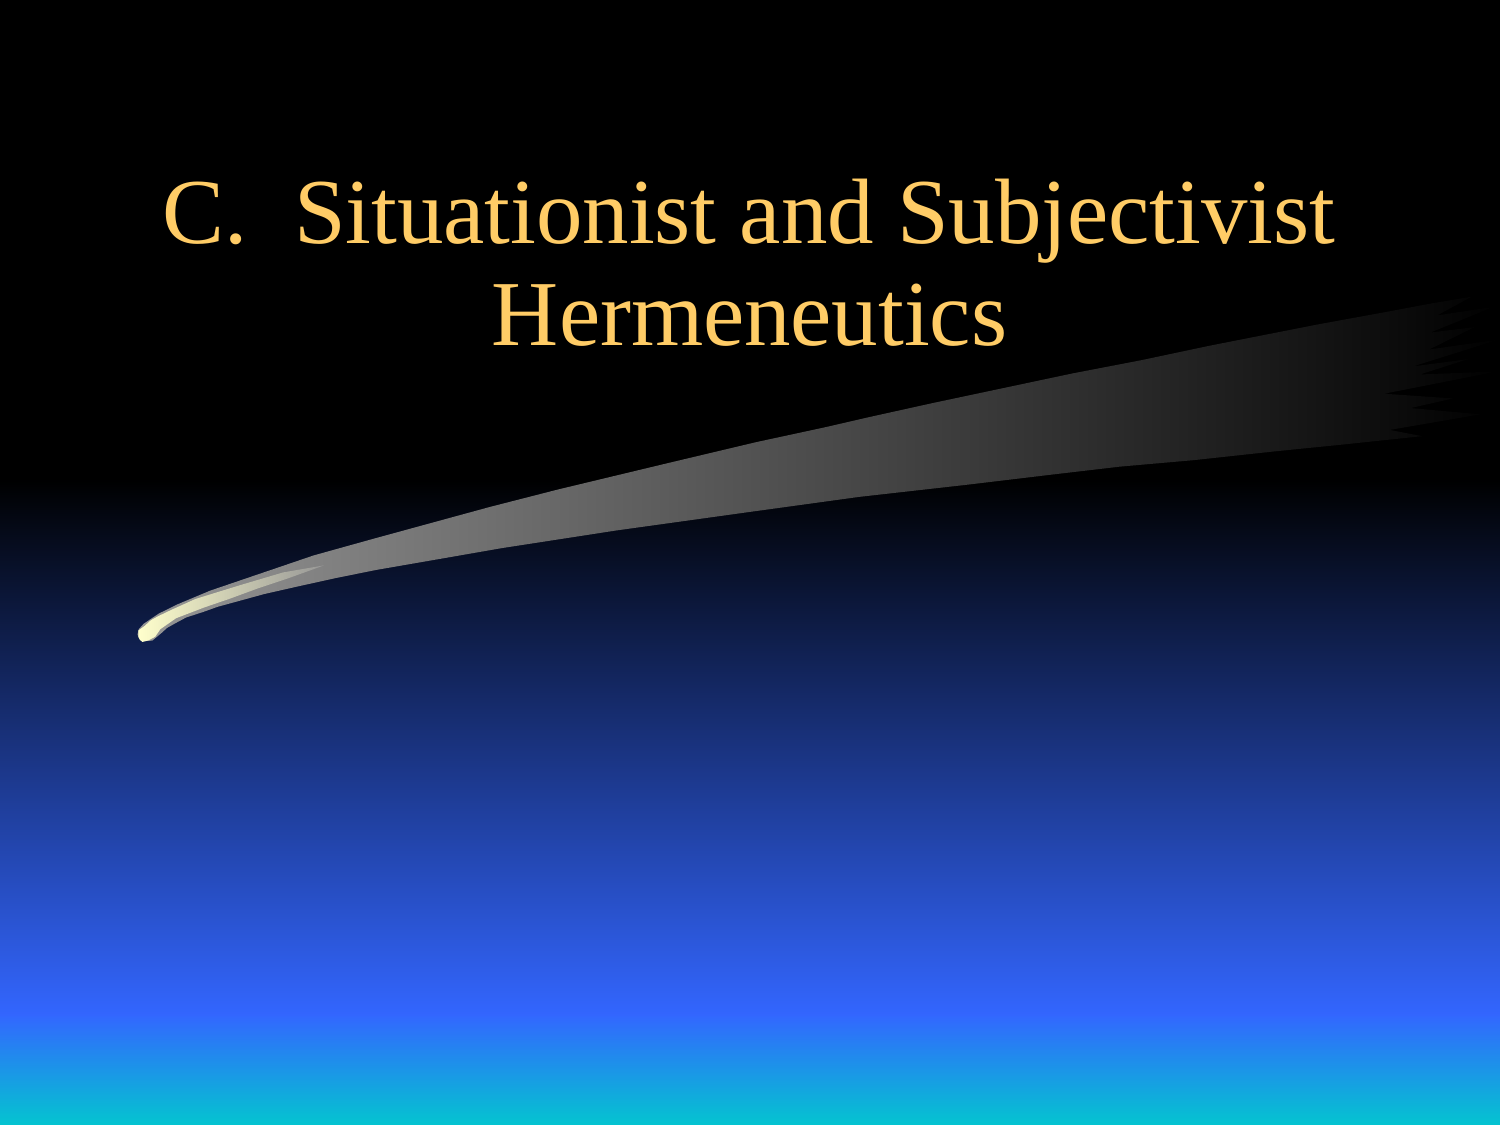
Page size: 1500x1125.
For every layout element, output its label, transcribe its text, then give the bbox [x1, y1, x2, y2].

title C. Situationist and Subjectivist Hermeneutics [112, 152, 1388, 374]
